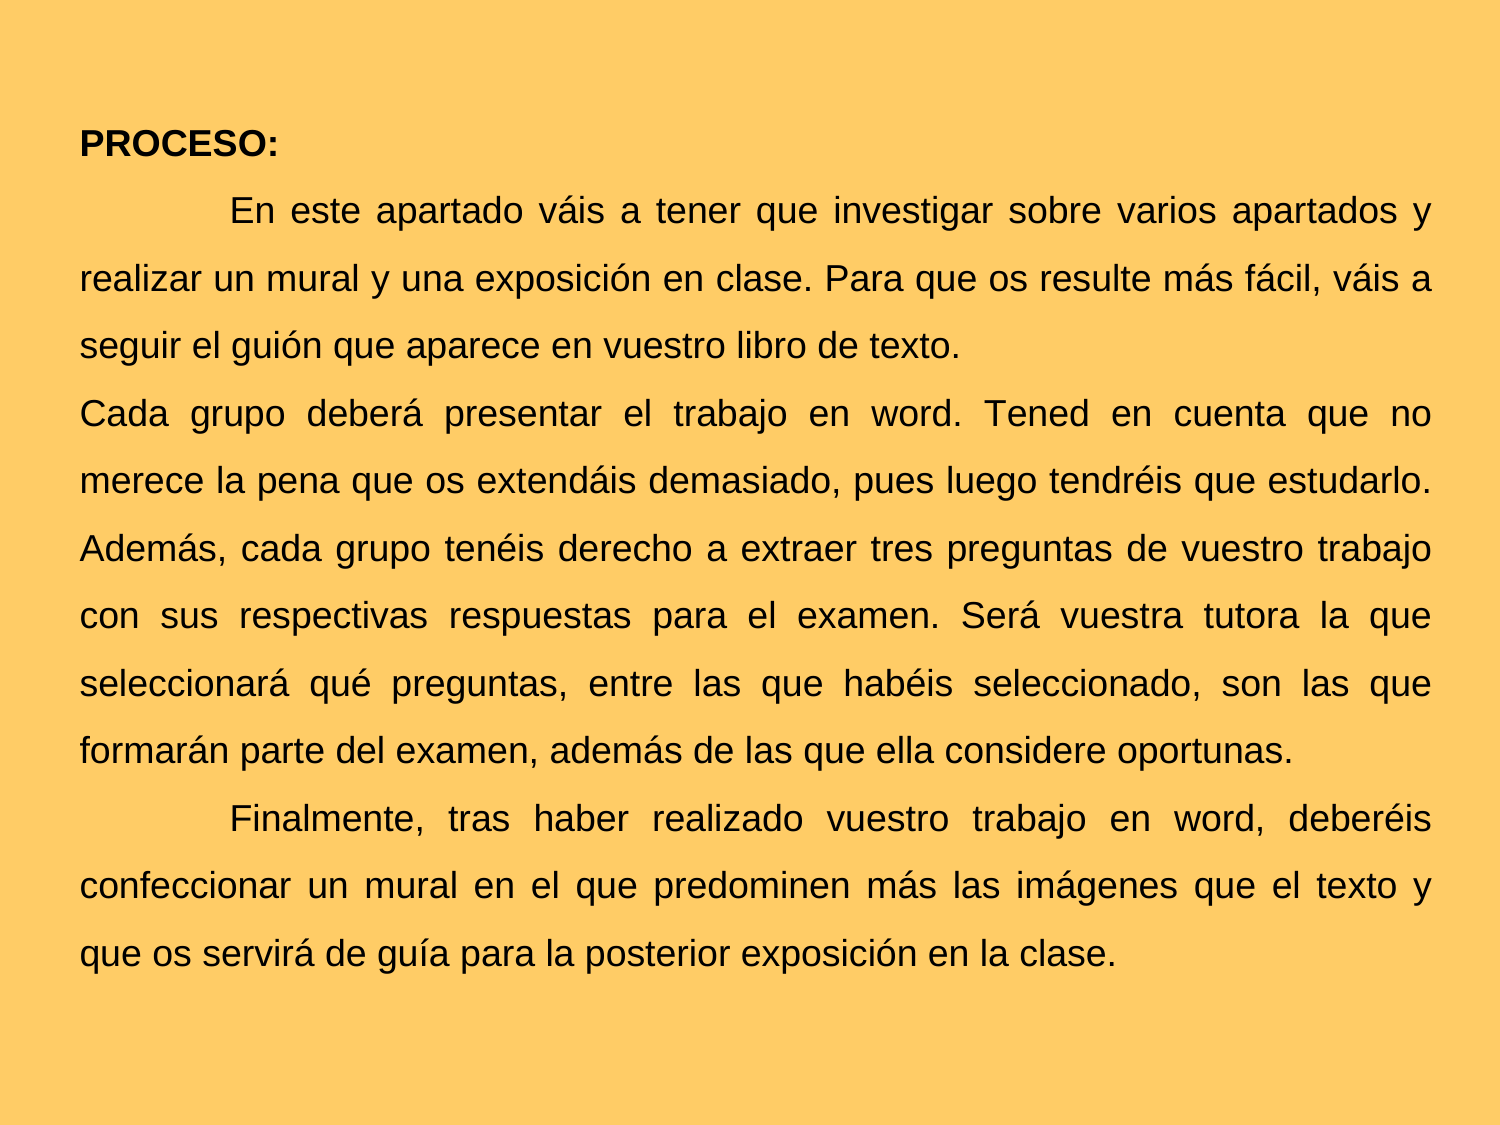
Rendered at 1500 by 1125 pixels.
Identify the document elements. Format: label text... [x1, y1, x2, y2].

text_box PROCESO: En este apartado váis a tener que investigar sobre varios apartados y realizar un mural y una exposición en clase. Para que os resulte más fácil, váis a seguir el guión que aparece en vuestro libro de texto. Cada grupo deberá presentar el trabajo en word. Tened en cuenta que no merece la pena que os extendáis demasiado, pues luego tendréis que estudarlo. Además, cada grupo tenéis derecho a extraer tres preguntas de vuestro trabajo con sus respectivas respuestas para el examen. Será vuestra tutora la que seleccionará qué preguntas, entre las que habéis seleccionado, son las que formarán parte del examen, además de las que ella considere oportunas. Finalmente, tras haber realizado vuestro trabajo en word, deberéis confeccionar un mural en el que predominen más las imágenes que el texto y que os servirá de guía para la posterior exposición en la clase. [64, 66, 1447, 982]
